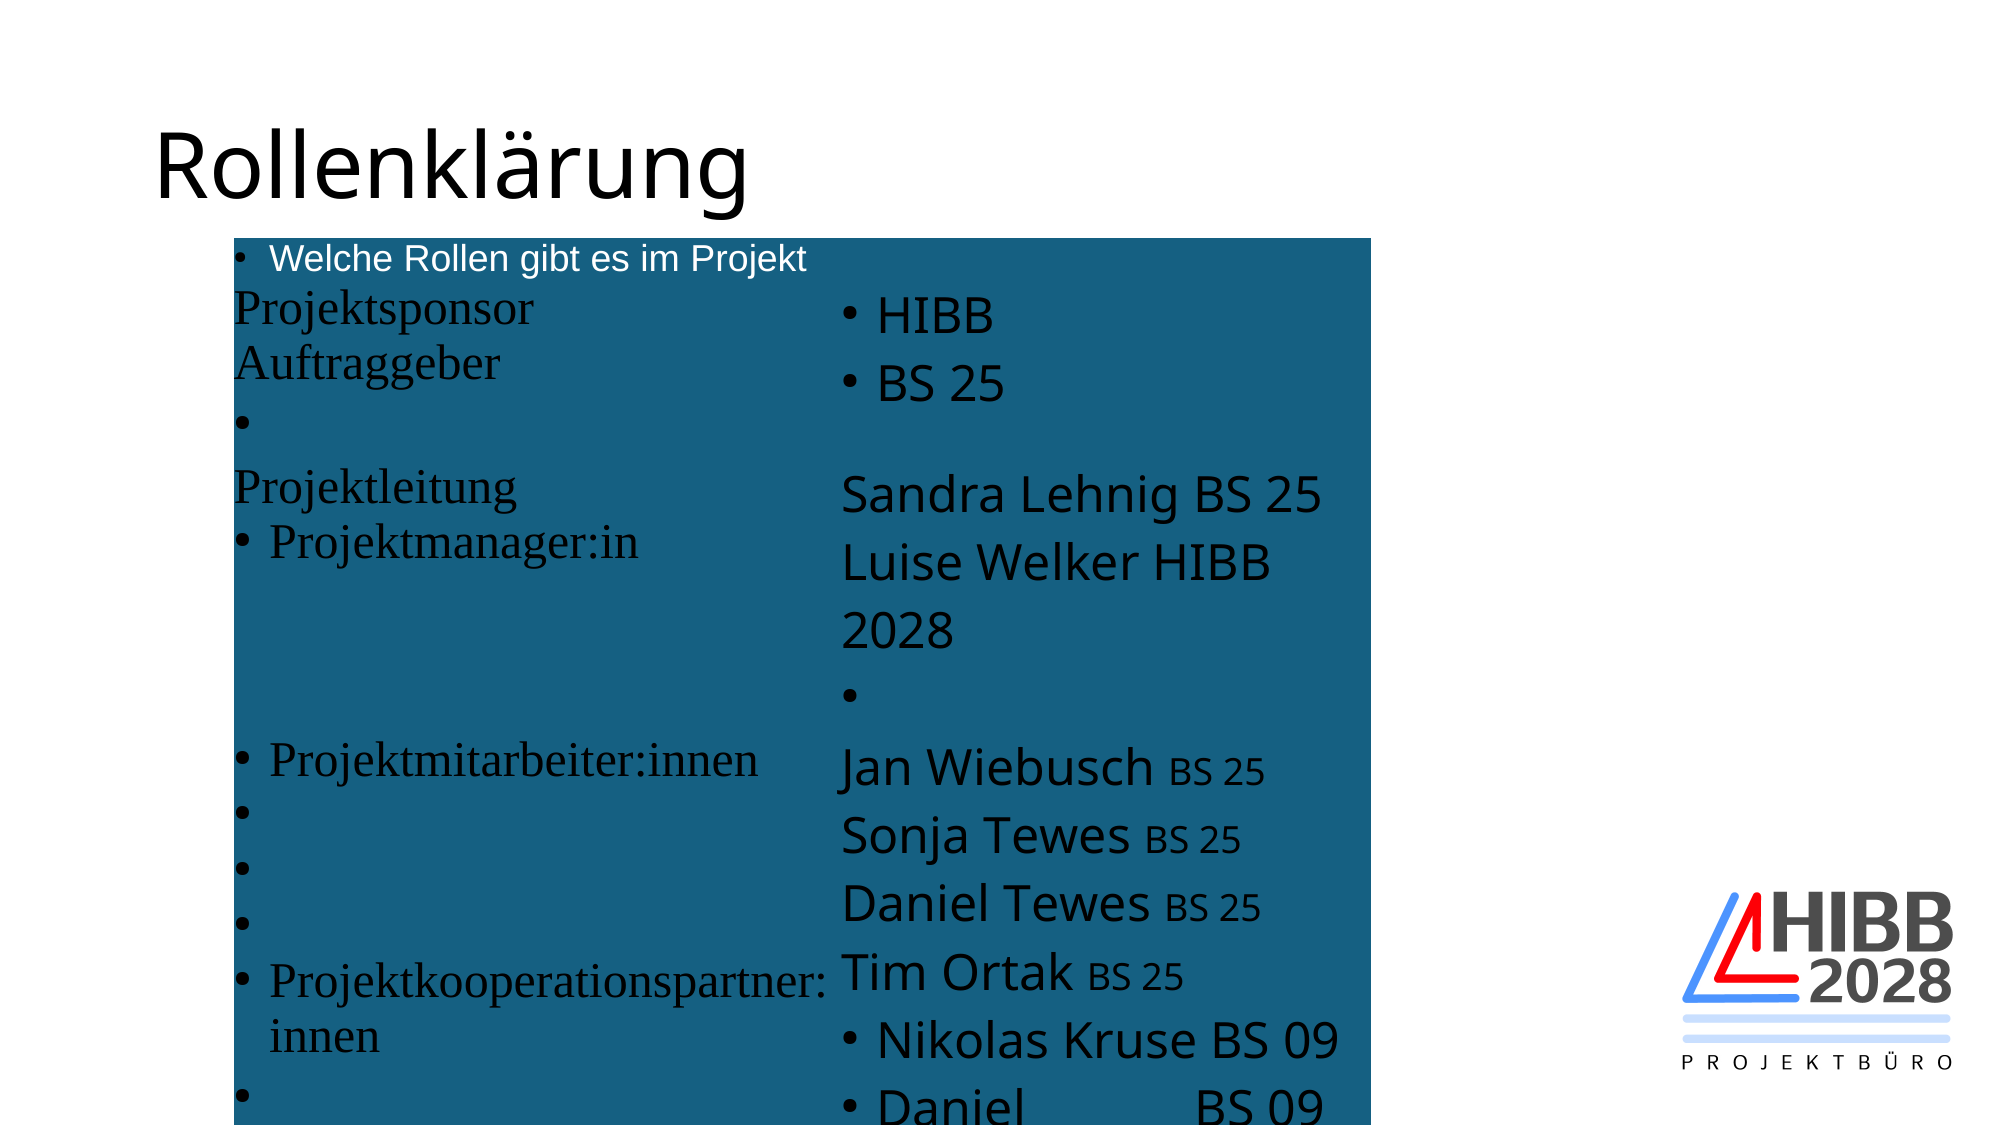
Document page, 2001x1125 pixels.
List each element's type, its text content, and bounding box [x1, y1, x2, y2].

table_cell Jan Wiebusch BS 25 Sonja Tewes BS 25 Daniel Tewes BS 25 Tim Ortak BS 25 Nikolas Kruse BS 09 Daniel BS 09 [841, 732, 1371, 1125]
table_cell Sandra Lehnig BS 25 Luise Welker HIBB 2028 [841, 459, 1371, 732]
table_cell HIBB BS 25 [841, 280, 1371, 459]
table_cell Projektsponsor Auftraggeber [234, 280, 841, 459]
title Rollenklärung [137, 59, 1863, 278]
picture [1641, 862, 2000, 1100]
table_cell Projektmitarbeiter:innen Projektkooperationspartner:innen [234, 732, 841, 1125]
table_header Welche Rollen gibt es im Projekt [234, 238, 1371, 280]
table_cell Projektleitung Projektmanager:in [234, 459, 841, 732]
